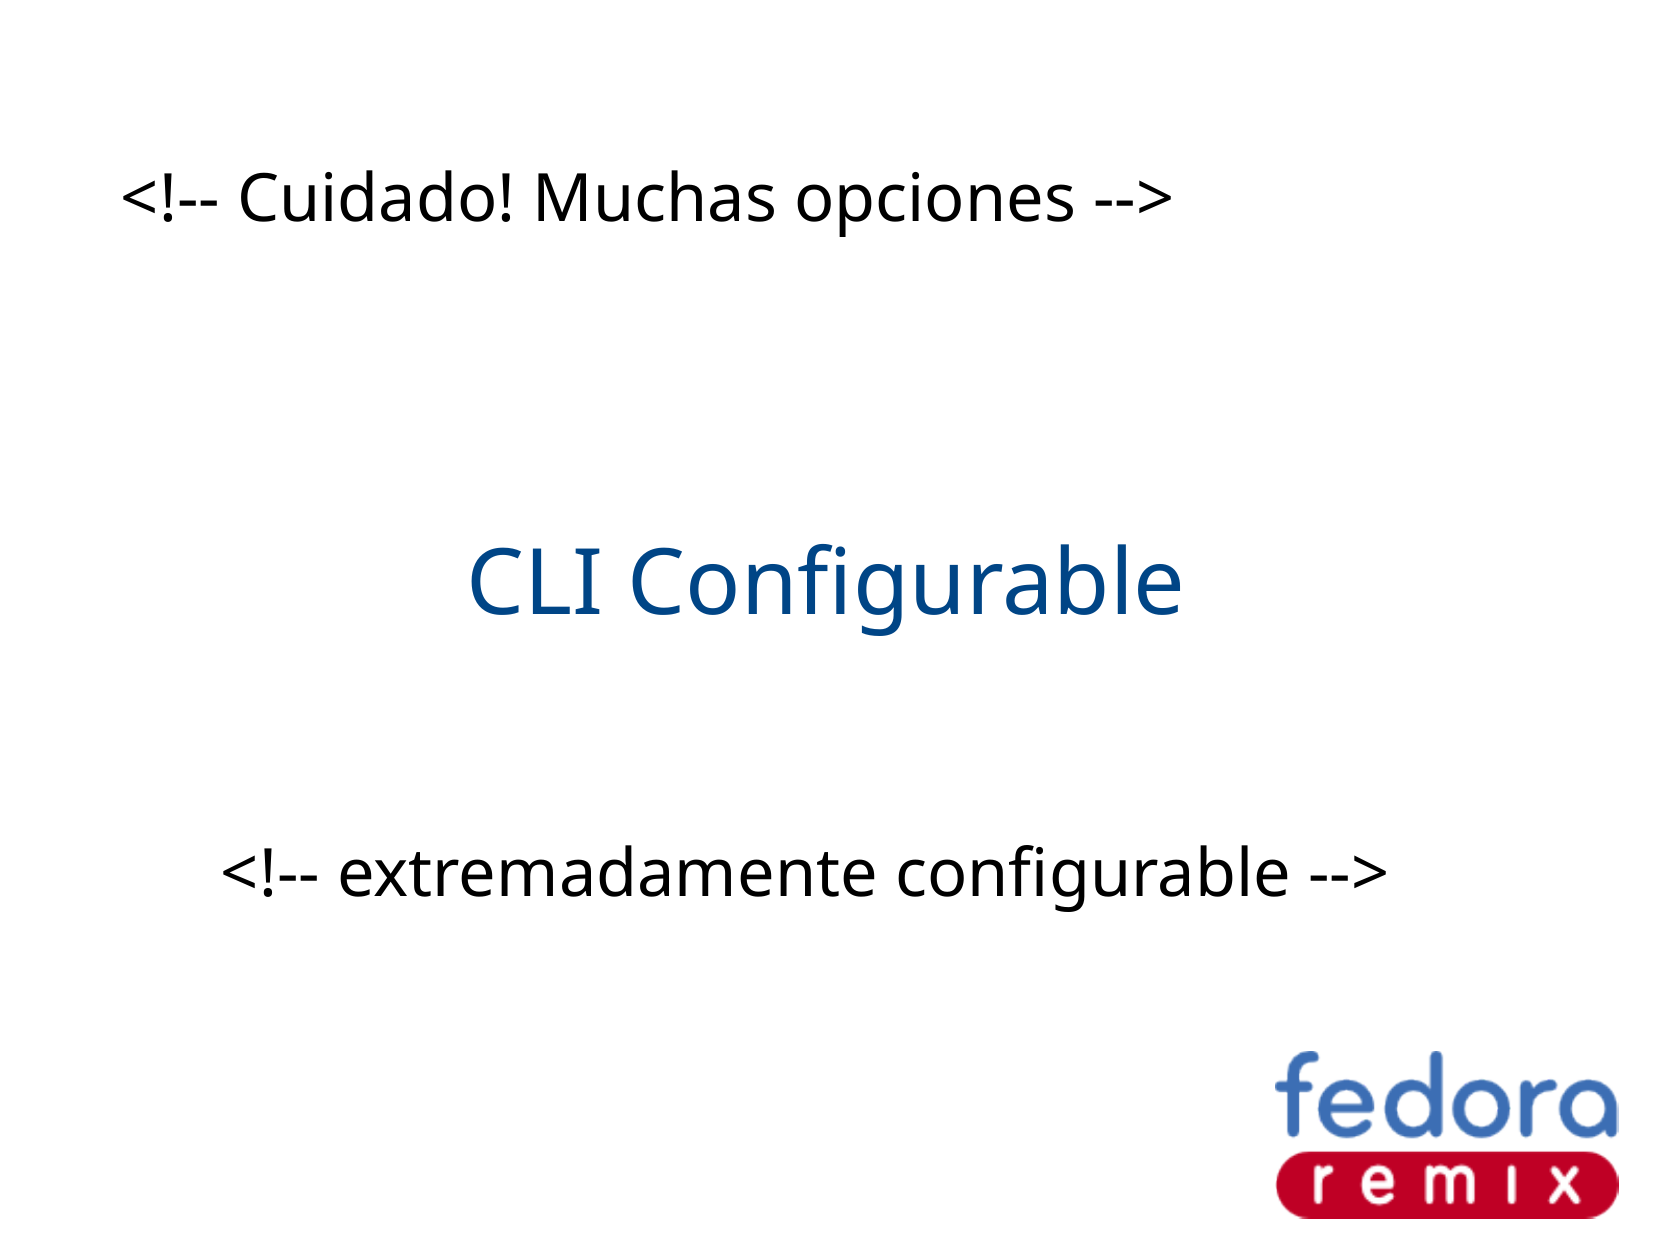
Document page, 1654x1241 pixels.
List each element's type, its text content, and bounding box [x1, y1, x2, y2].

title CLI Configurable [82, 56, 1571, 1102]
list <!-- extremadamente configurable --> [150, 825, 1613, 903]
list <!-- Cuidado! Muchas opciones --> [49, 150, 1426, 229]
picture [1275, 1051, 1619, 1219]
